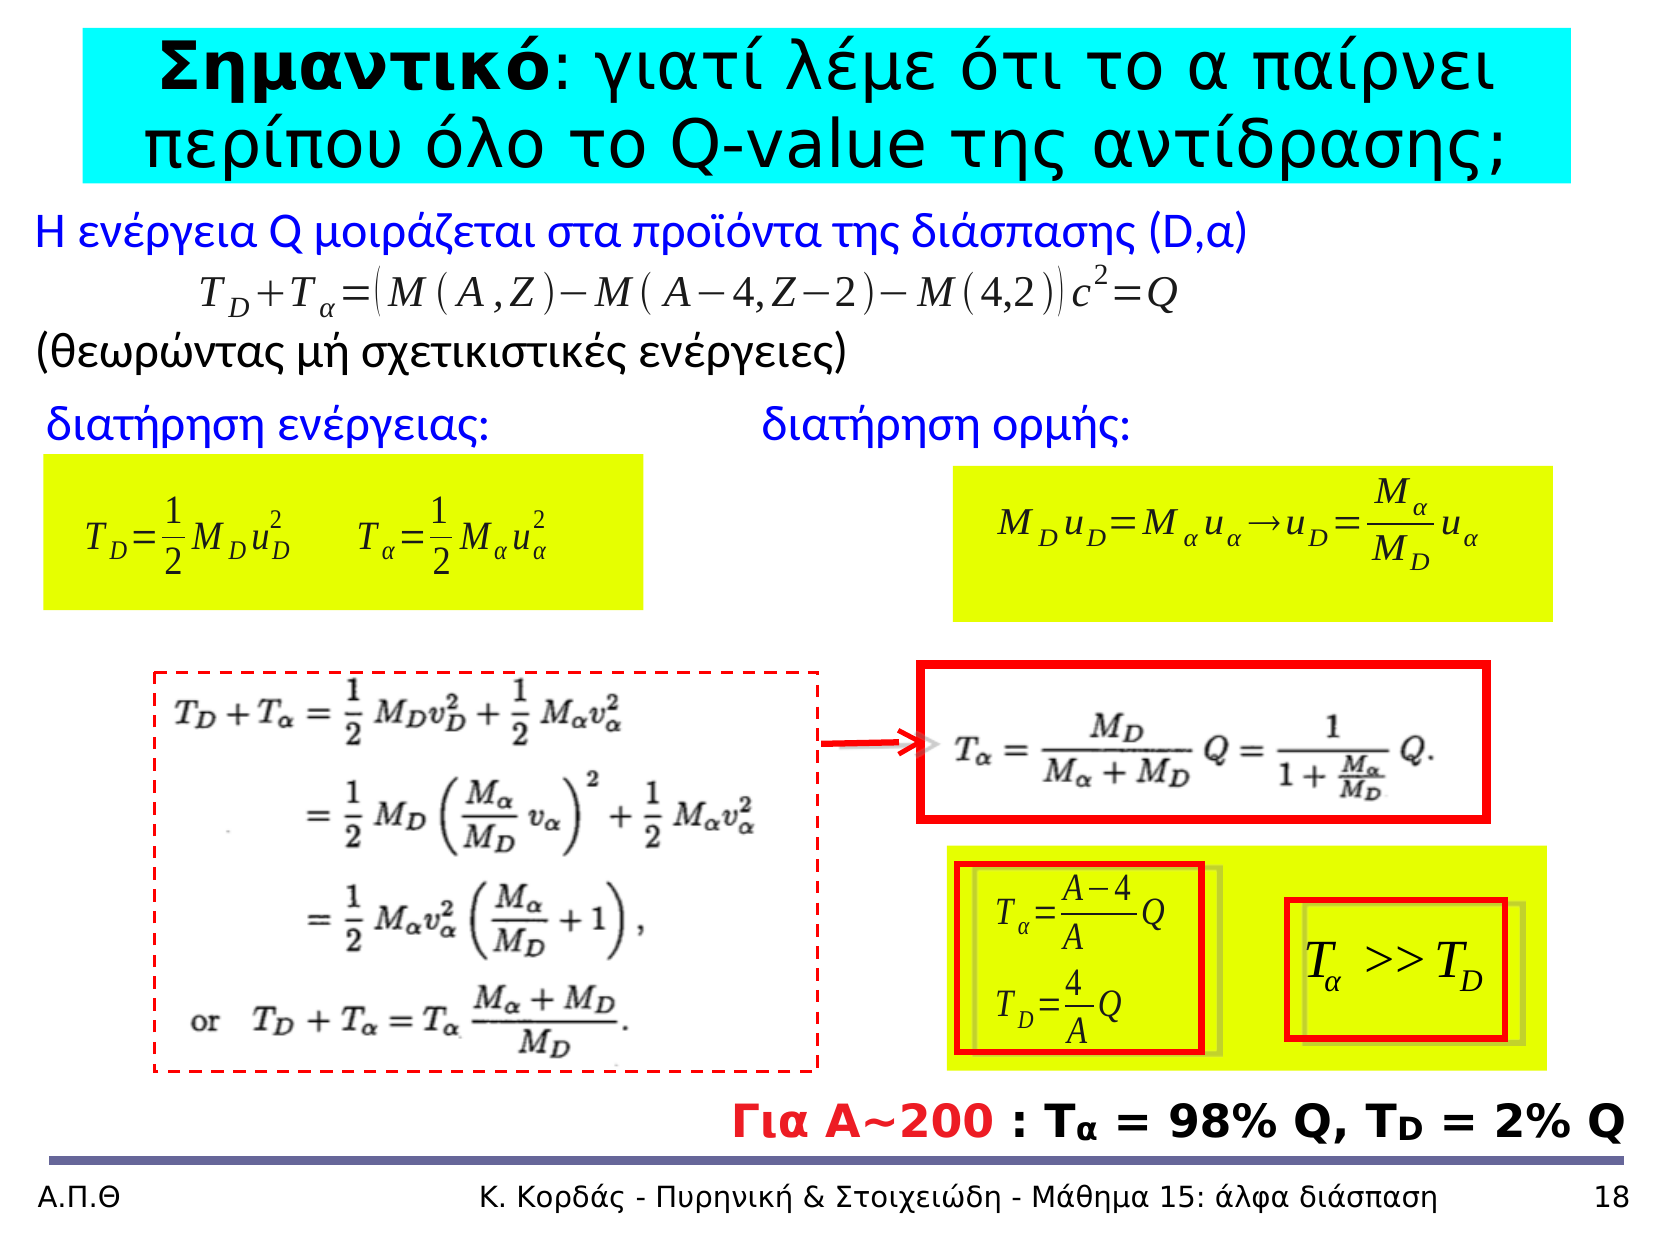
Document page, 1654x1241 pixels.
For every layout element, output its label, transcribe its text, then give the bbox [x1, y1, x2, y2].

chart [984, 470, 1493, 577]
text_box [952, 531, 1553, 622]
chart [1296, 932, 1301, 996]
chart [986, 871, 1182, 1049]
text_box [43, 531, 644, 611]
chart [75, 488, 561, 585]
chart [1308, 932, 1490, 996]
title Σημαντικό: γιατί λέμε ότι το α παίρνει περίπου όλο το Q-value της αντίδρασης; [82, 27, 1571, 184]
chart [187, 259, 1194, 325]
text_box [946, 845, 1547, 1071]
picture [155, 673, 816, 1071]
text_box H ενέργεια Q μοιράζεται στα προϊόντα της διάσπασης (D,α) (θεωρώντας μή σχετικιστικές ενέργειες) διατήρηση ενέργειας: διατήρηση ορμής: [19, 190, 1636, 531]
text_box Για A~200 : Τα = 98% Q, TD = 2% Q [716, 1087, 1642, 1167]
picture [925, 669, 1483, 815]
